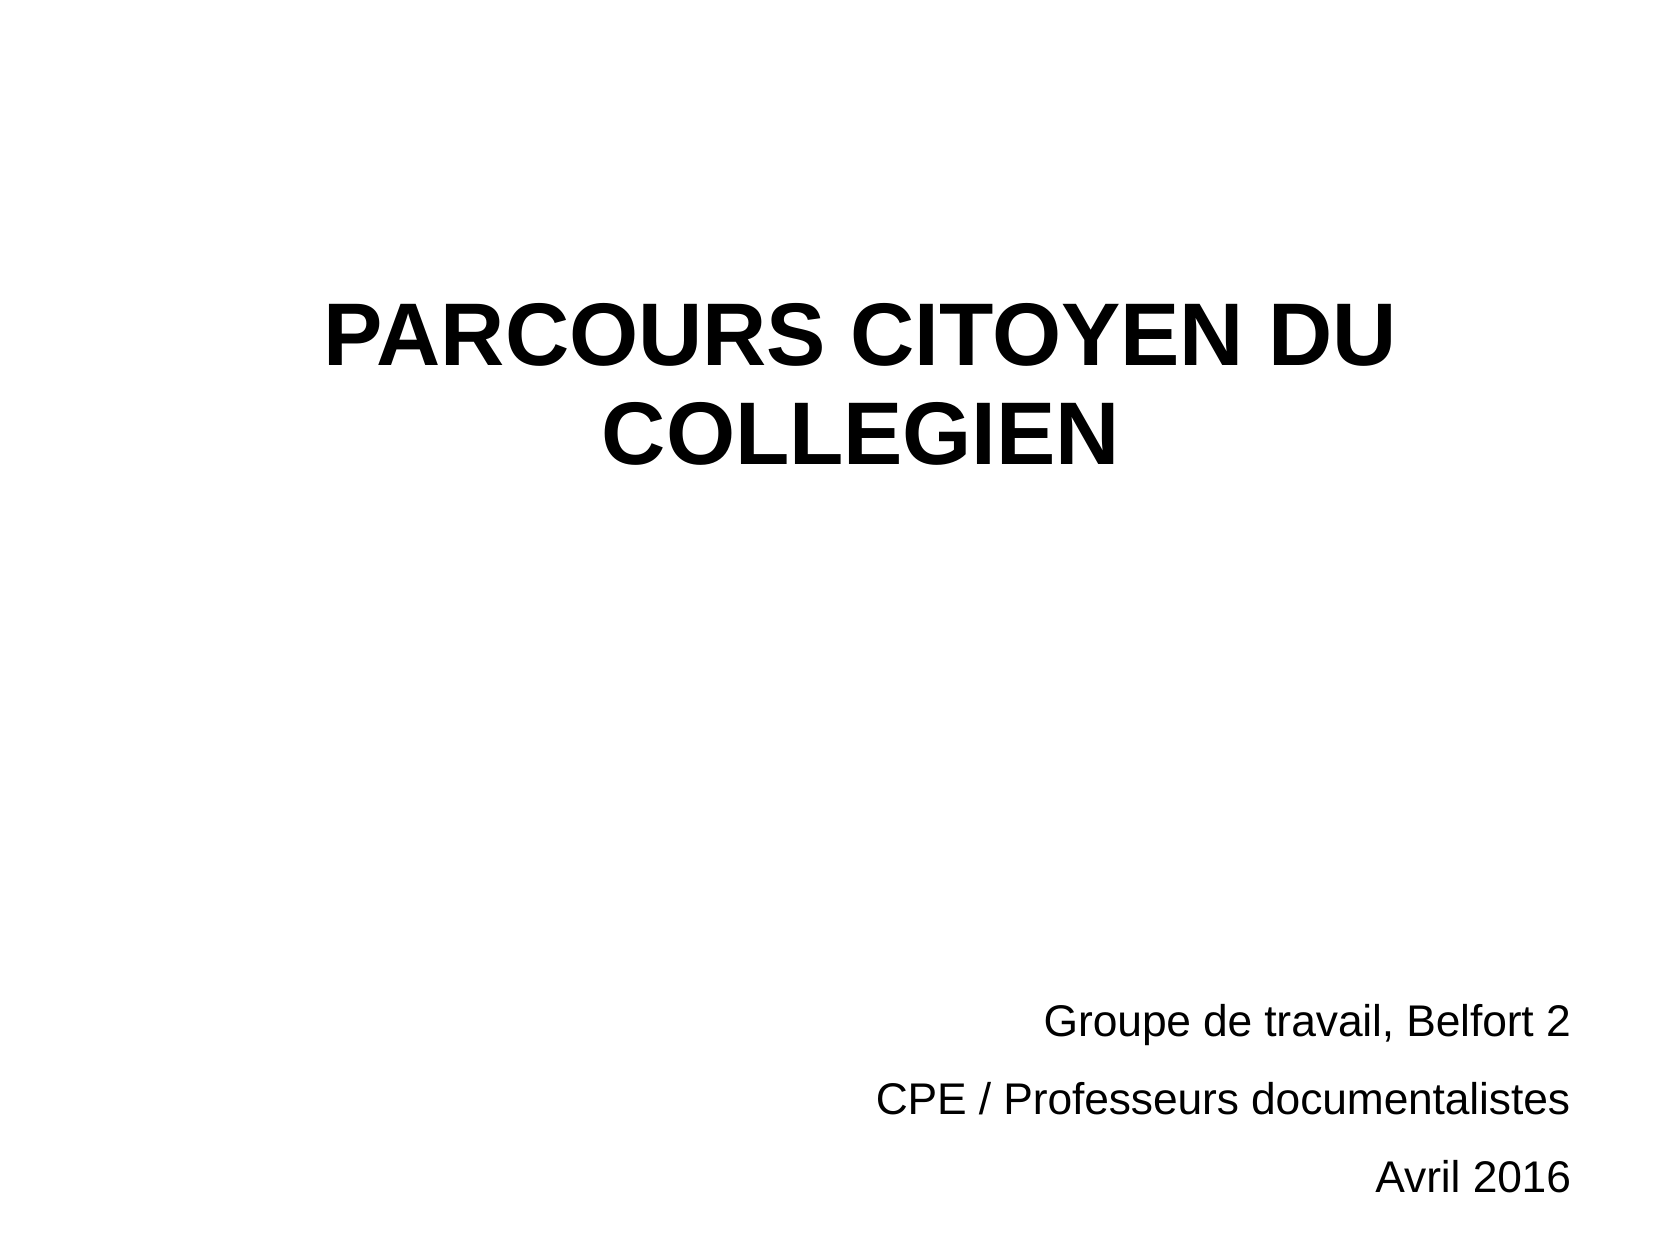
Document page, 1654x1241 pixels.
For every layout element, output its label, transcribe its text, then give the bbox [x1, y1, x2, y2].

list PARCOURS CITOYEN DU COLLEGIEN Groupe de travail, Belfort 2 CPE / Professeurs documentalistes Avril 2016 [82, 82, 1571, 1205]
